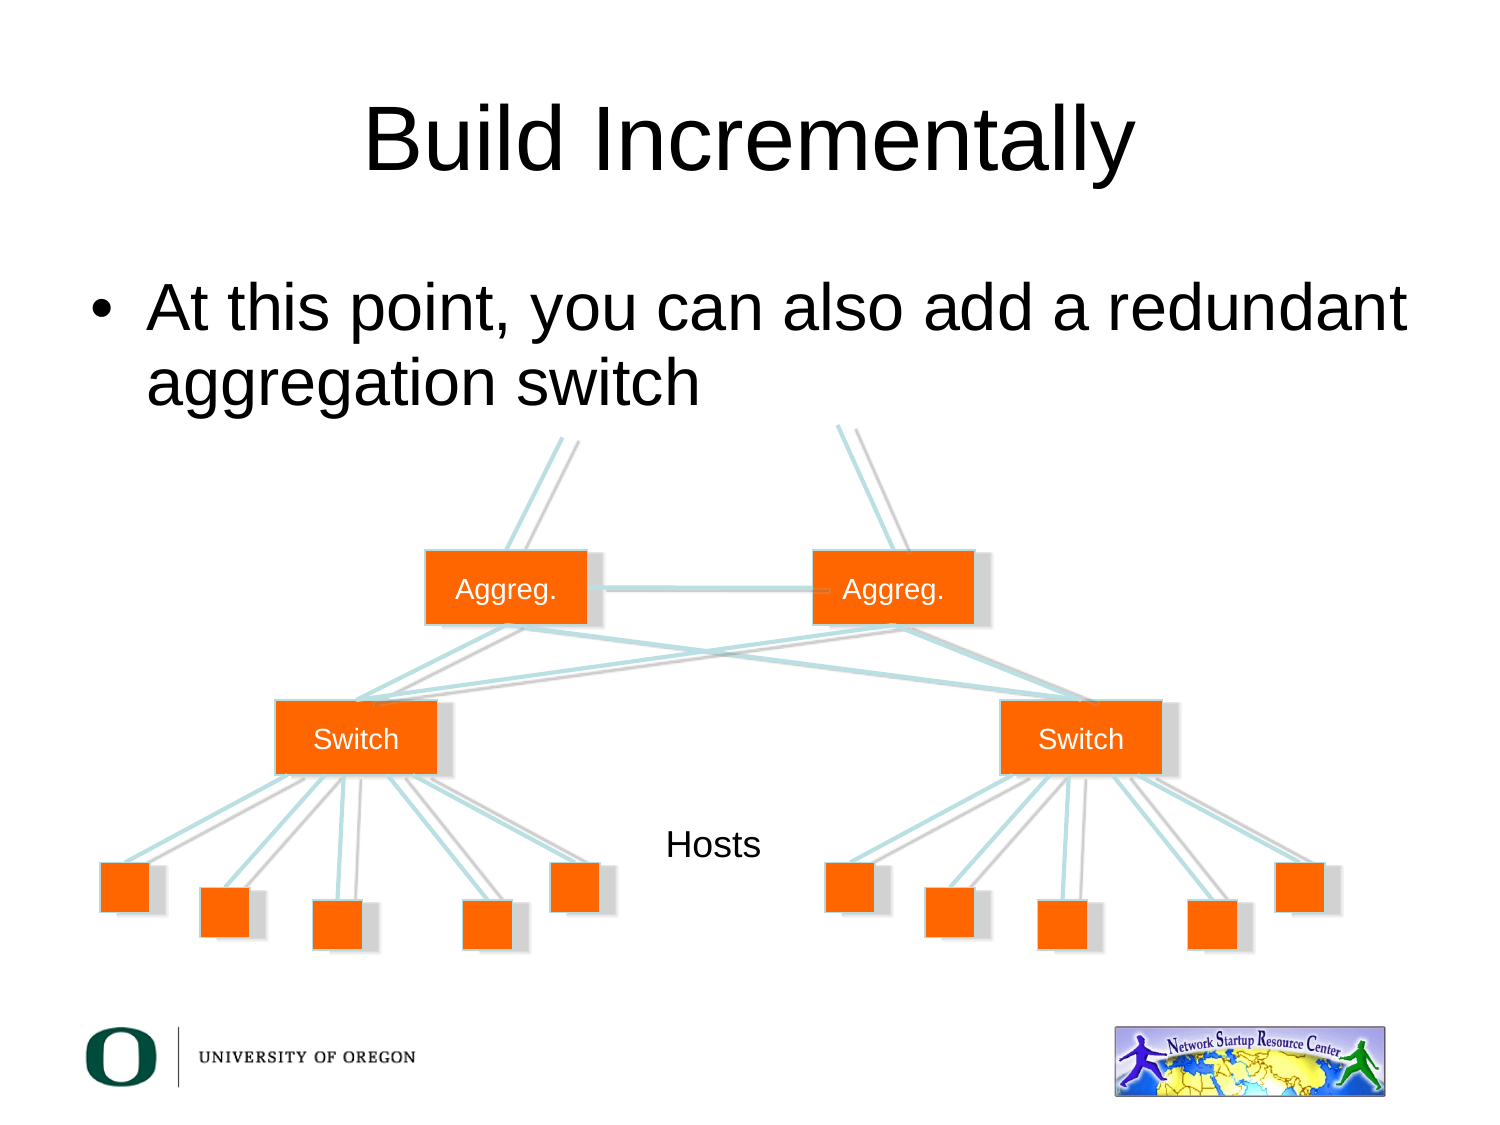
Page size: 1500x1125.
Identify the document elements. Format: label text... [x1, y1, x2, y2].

text_box Aggreg. [812, 549, 976, 625]
text_box [462, 899, 513, 950]
text_box [200, 887, 250, 938]
text_box [312, 899, 363, 950]
text_box Switch [274, 699, 438, 775]
text_box Hosts [650, 812, 777, 873]
title Build Incrementally [75, 45, 1426, 233]
text_box [99, 862, 150, 913]
text_box [824, 862, 875, 913]
picture [75, 1024, 426, 1090]
text_box Switch [999, 699, 1163, 775]
text_box [1037, 899, 1088, 950]
text_box [924, 887, 975, 938]
text_box [1274, 862, 1325, 913]
text_box [549, 862, 600, 913]
text_box [1187, 899, 1238, 950]
picture [1112, 1024, 1388, 1099]
list At this point, you can also add a redundant aggregation switch [75, 262, 1426, 438]
text_box Aggreg. [424, 549, 588, 625]
